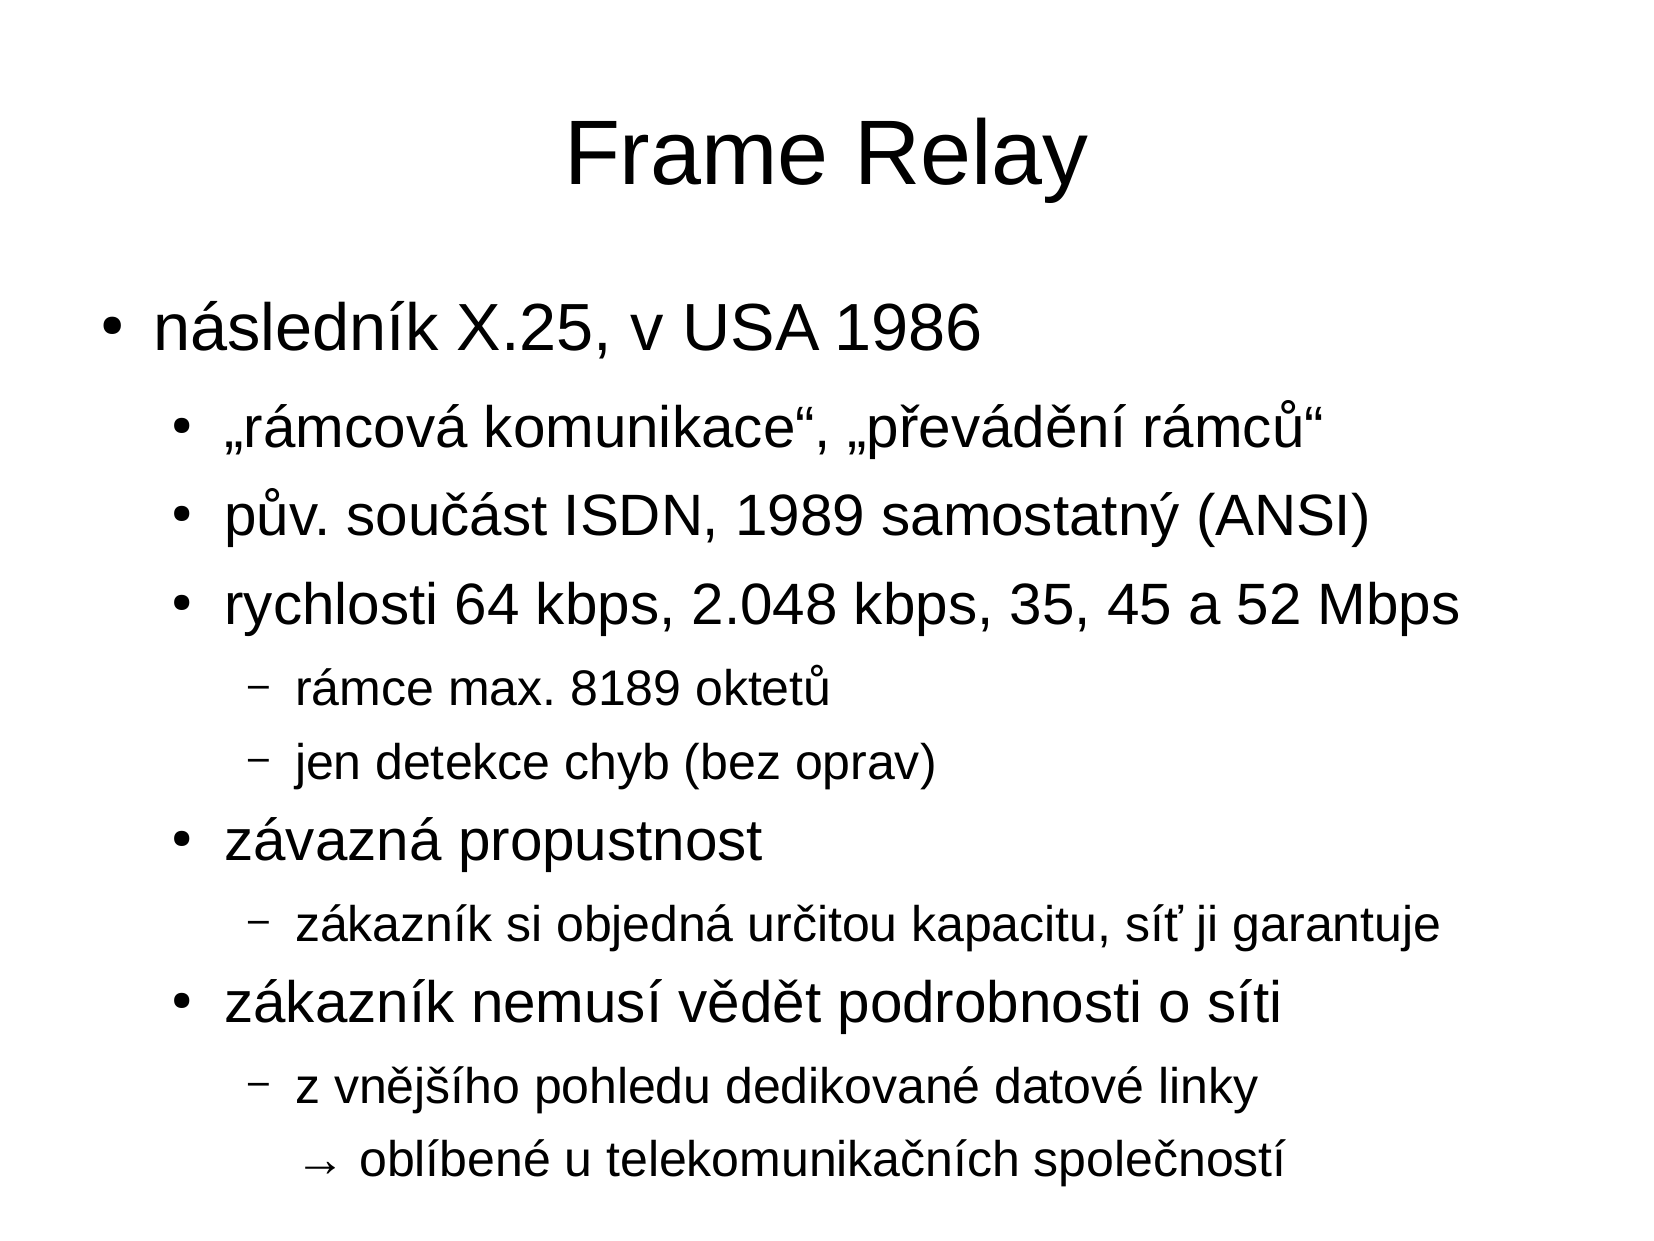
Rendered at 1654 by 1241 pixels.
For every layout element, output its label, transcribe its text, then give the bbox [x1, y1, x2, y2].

list následník X.25, v USA 1986 „rámcová komunikace“, „převádění rámců“ pův. součást ISDN, 1989 samostatný (ANSI) rychlosti 64 kbps, 2.048 kbps, 35, 45 a 52 Mbps rámce max. 8189 oktetů jen detekce chyb (bez oprav) závazná propustnost zákazník si objedná určitou kapacitu, síť ji garantuje zákazník nemusí vědět podrobnosti o síti z vnějšího pohledu dedikované datové linky → oblíbené u telekomunikačních společností [82, 290, 1571, 1211]
title Frame Relay [82, 56, 1571, 250]
